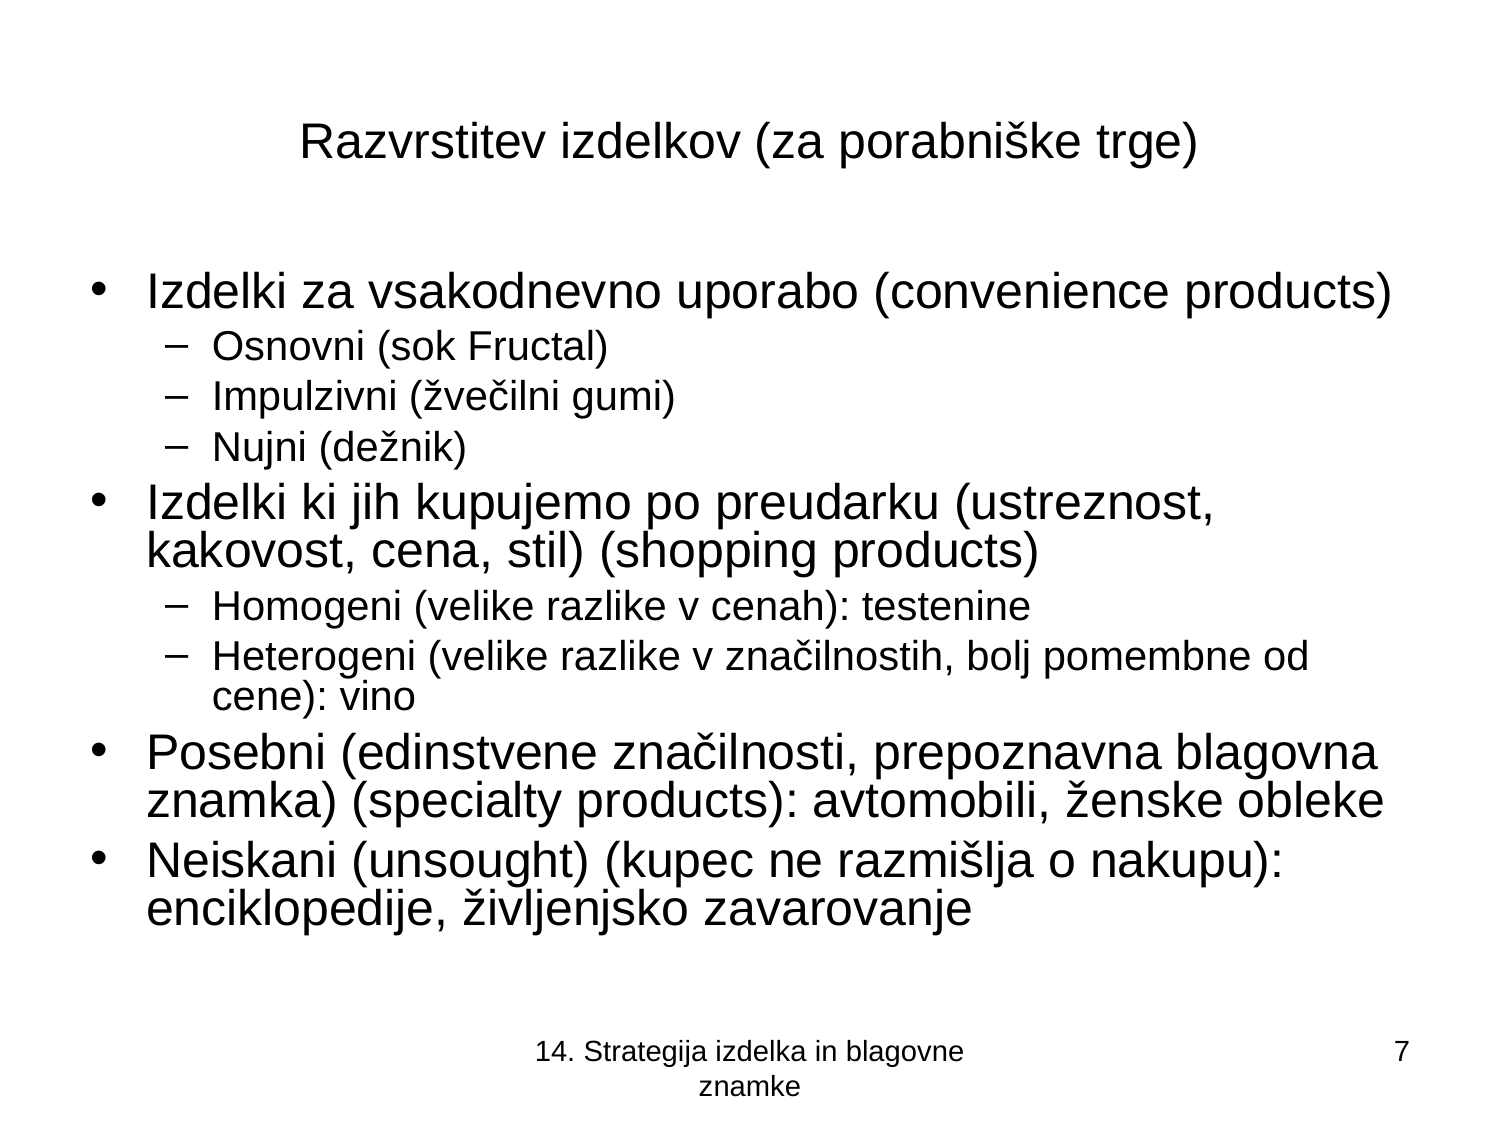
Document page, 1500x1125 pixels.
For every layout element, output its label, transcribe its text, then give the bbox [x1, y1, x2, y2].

text_box <number> [1074, 1024, 1426, 1103]
title Razvrstitev izdelkov (za porabniške trge) [75, 45, 1426, 233]
text_box 14. Strategija izdelka in blagovne znamke [512, 1024, 988, 1103]
list Izdelki za vsakodnevno uporabo (convenience products) Osnovni (sok Fructal) Impulzivni (žvečilni gumi) Nujni (dežnik) Izdelki ki jih kupujemo po preudarku (ustreznost, kakovost, cena, stil) (shopping products) Homogeni (velike razlike v cenah): testenine Heterogeni (velike razlike v značilnostih, bolj pomembne od cene): vino Posebni (edinstvene značilnosti, prepoznavna blagovna znamka) (specialty products): avtomobili, ženske obleke Neiskani (unsought) (kupec ne razmišlja o nakupu): enciklopedije, življenjsko zavarovanje [75, 262, 1426, 1011]
